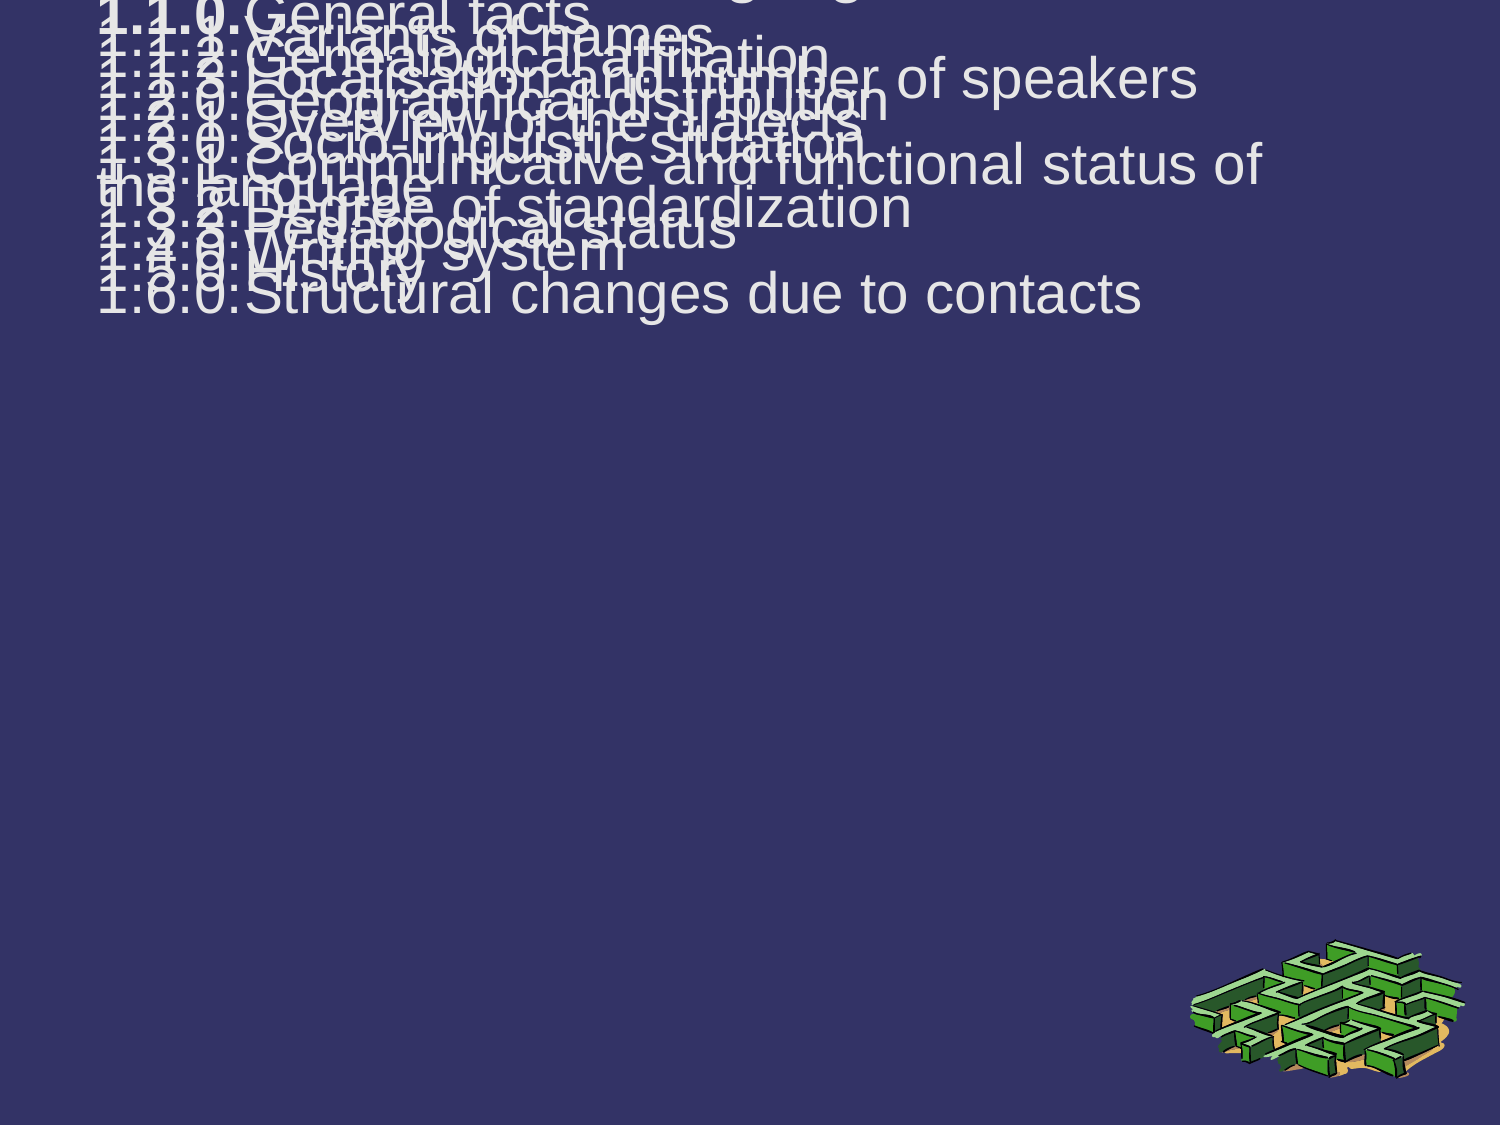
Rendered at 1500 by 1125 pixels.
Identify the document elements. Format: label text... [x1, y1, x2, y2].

list II. Language 1.1.0. General facts 1.1.1. Variants of names 1.1.2. Genealogical affiliation 1.1.3. Localisation and number of speakers 1.2.0. Geographical distribution 1.2.1. Overview of the dialects 1.3.0. Socio-linguistic situation 1.3.1. Communicative and functional status of the language 1.3.2. Degree of standardization 1.3.3. Pedagogical status 1.4.0. Writing system 1.5.0. History 1.6.0. Structural changes due to contacts [96, 0, 1359, 1039]
